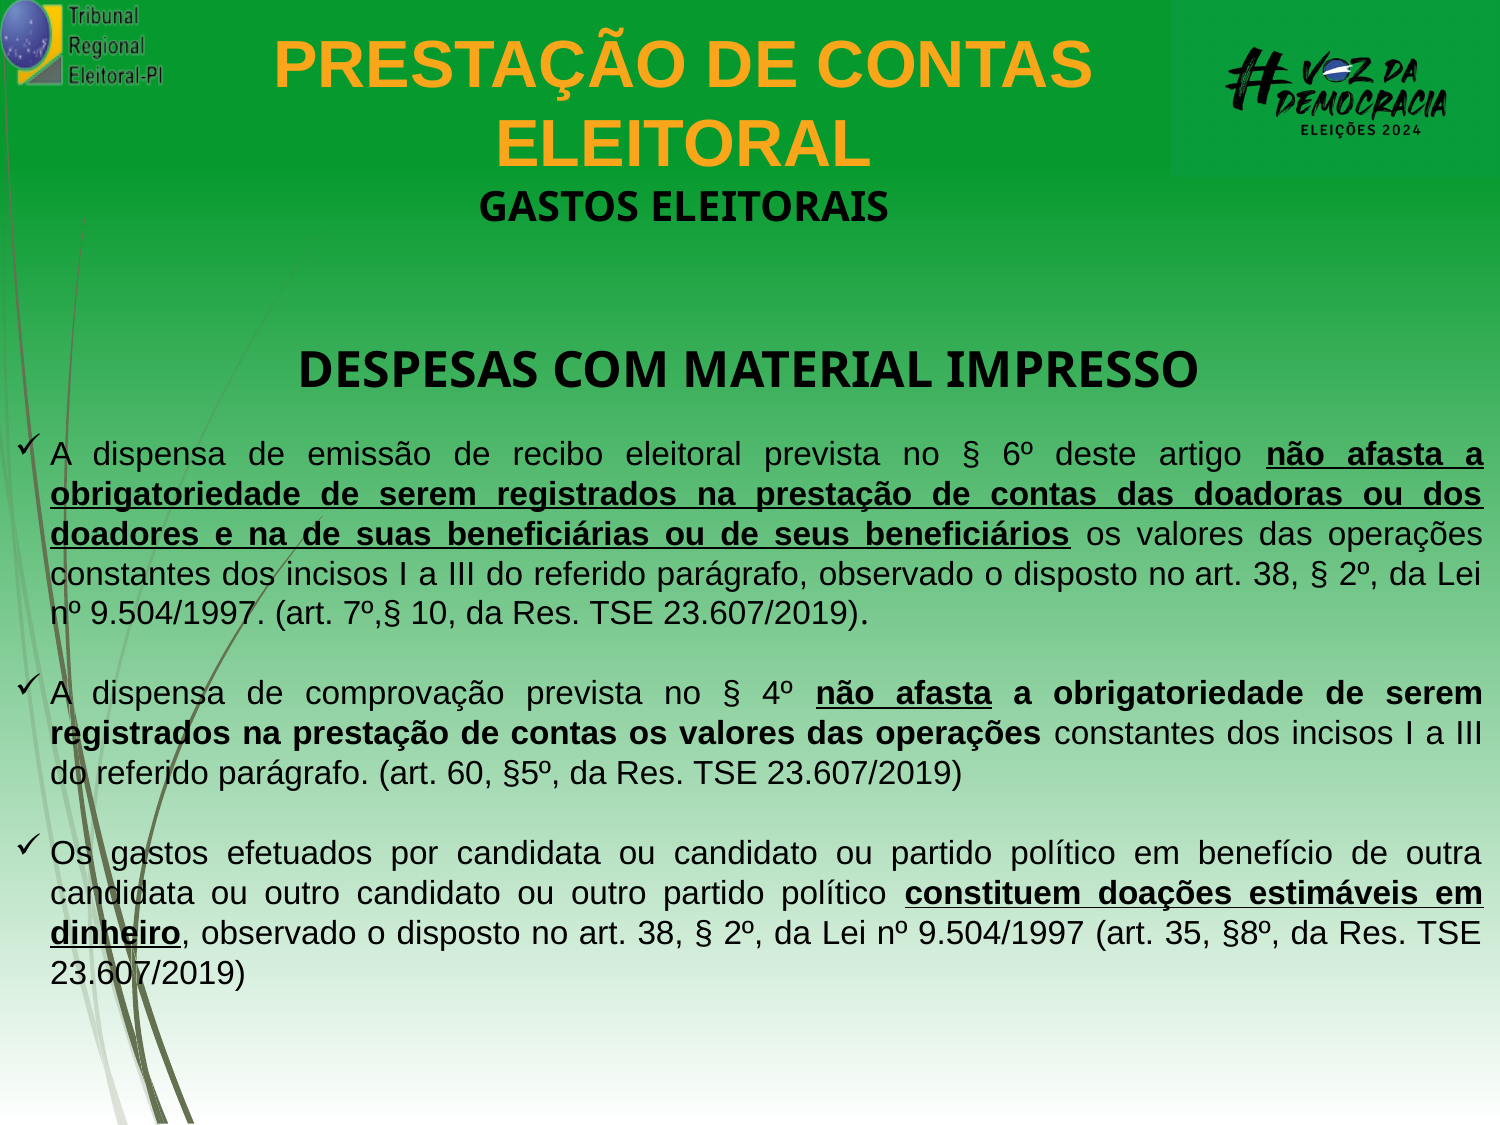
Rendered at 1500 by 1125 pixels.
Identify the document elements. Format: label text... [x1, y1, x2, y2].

text_box DESPESAS COM MATERIAL IMPRESSO A dispensa de emissão de recibo eleitoral prevista no § 6º deste artigo não afasta a obrigatoriedade de serem registrados na prestação de contas das doadoras ou dos doadores e na de suas beneficiárias ou de seus beneficiários os valores das operações constantes dos incisos I a III do referido parágrafo, observado o disposto no art. 38, § 2º, da Lei nº 9.504/1997. (art. 7º,§ 10, da Res. TSE 23.607/2019). A dispensa de comprovação prevista no § 4º não afasta a obrigatoriedade de serem registrados na prestação de contas os valores das operações constantes dos incisos I a III do referido parágrafo. (art. 60, §5º, da Res. TSE 23.607/2019) Os gastos efetuados por candidata ou candidato ou partido político em benefício de outra candidata ou outro candidato ou outro partido político constituem doações estimáveis em dinheiro, observado o disposto no art. 38, § 2º, da Lei nº 9.504/1997 (art. 35, §8º, da Res. TSE 23.607/2019) [0, 259, 1499, 1038]
picture [0, 0, 177, 94]
text_box PRESTAÇÃO DE CONTAS ELEITORAL GASTOS ELEITORAIS [0, 12, 1368, 258]
picture [1171, 0, 1500, 177]
